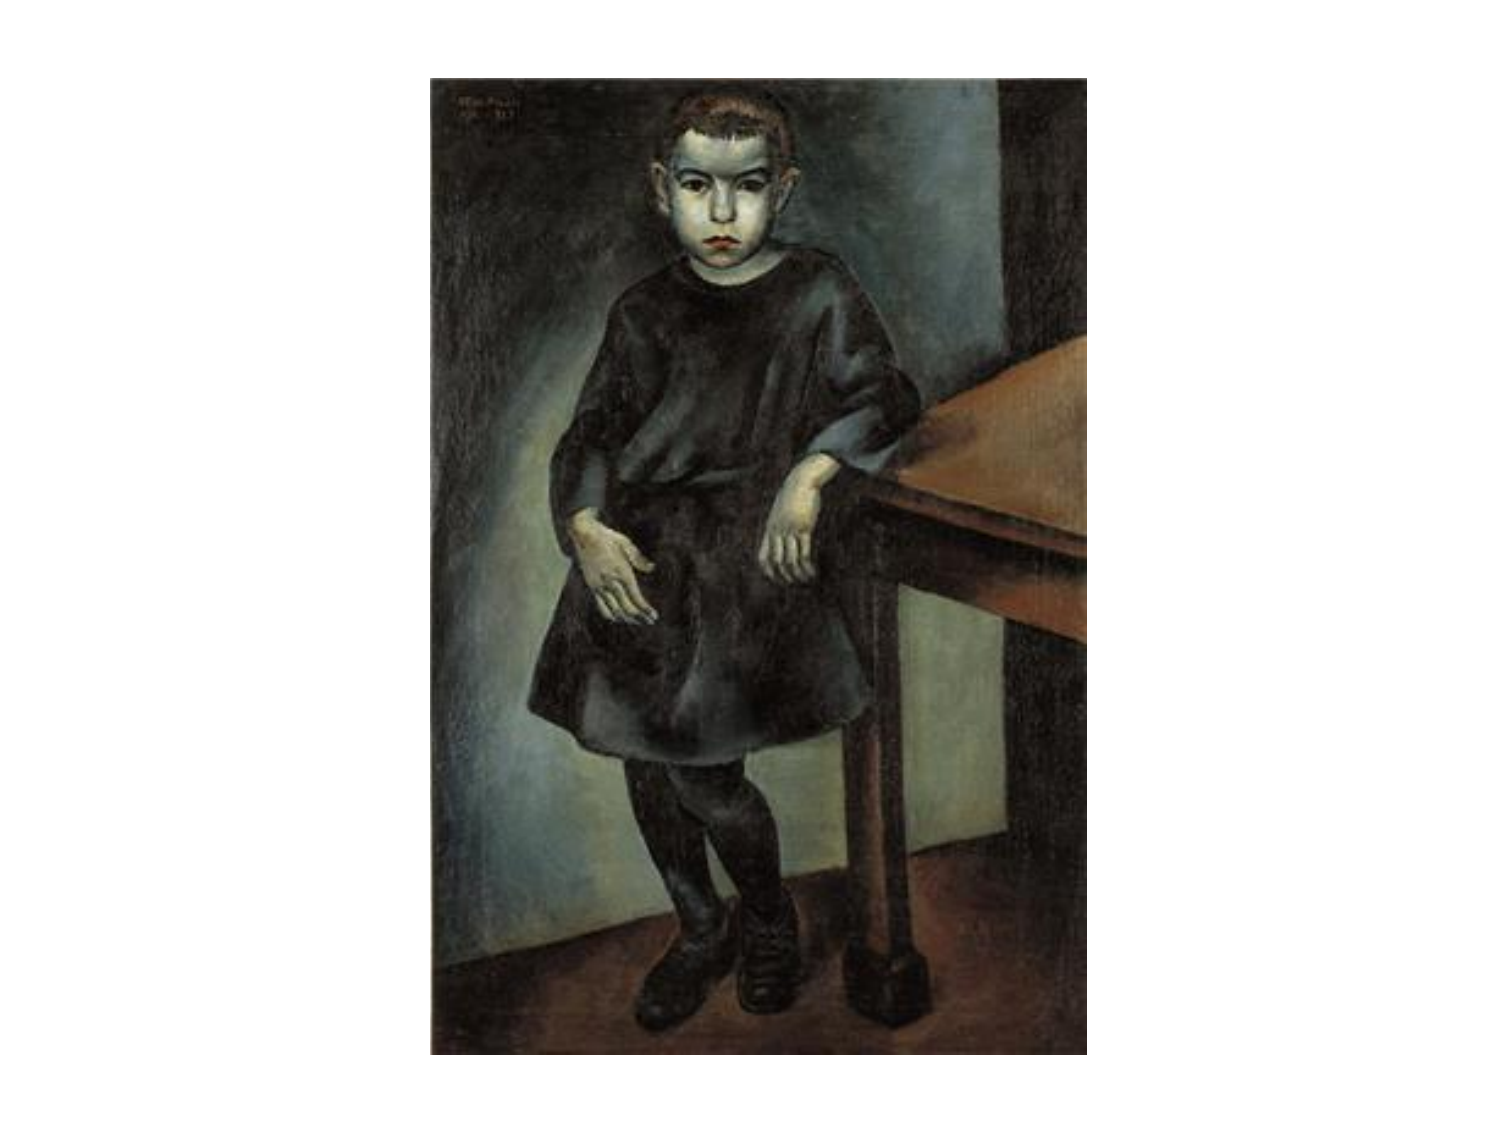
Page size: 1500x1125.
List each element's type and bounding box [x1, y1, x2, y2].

picture [430, 78, 1087, 1055]
